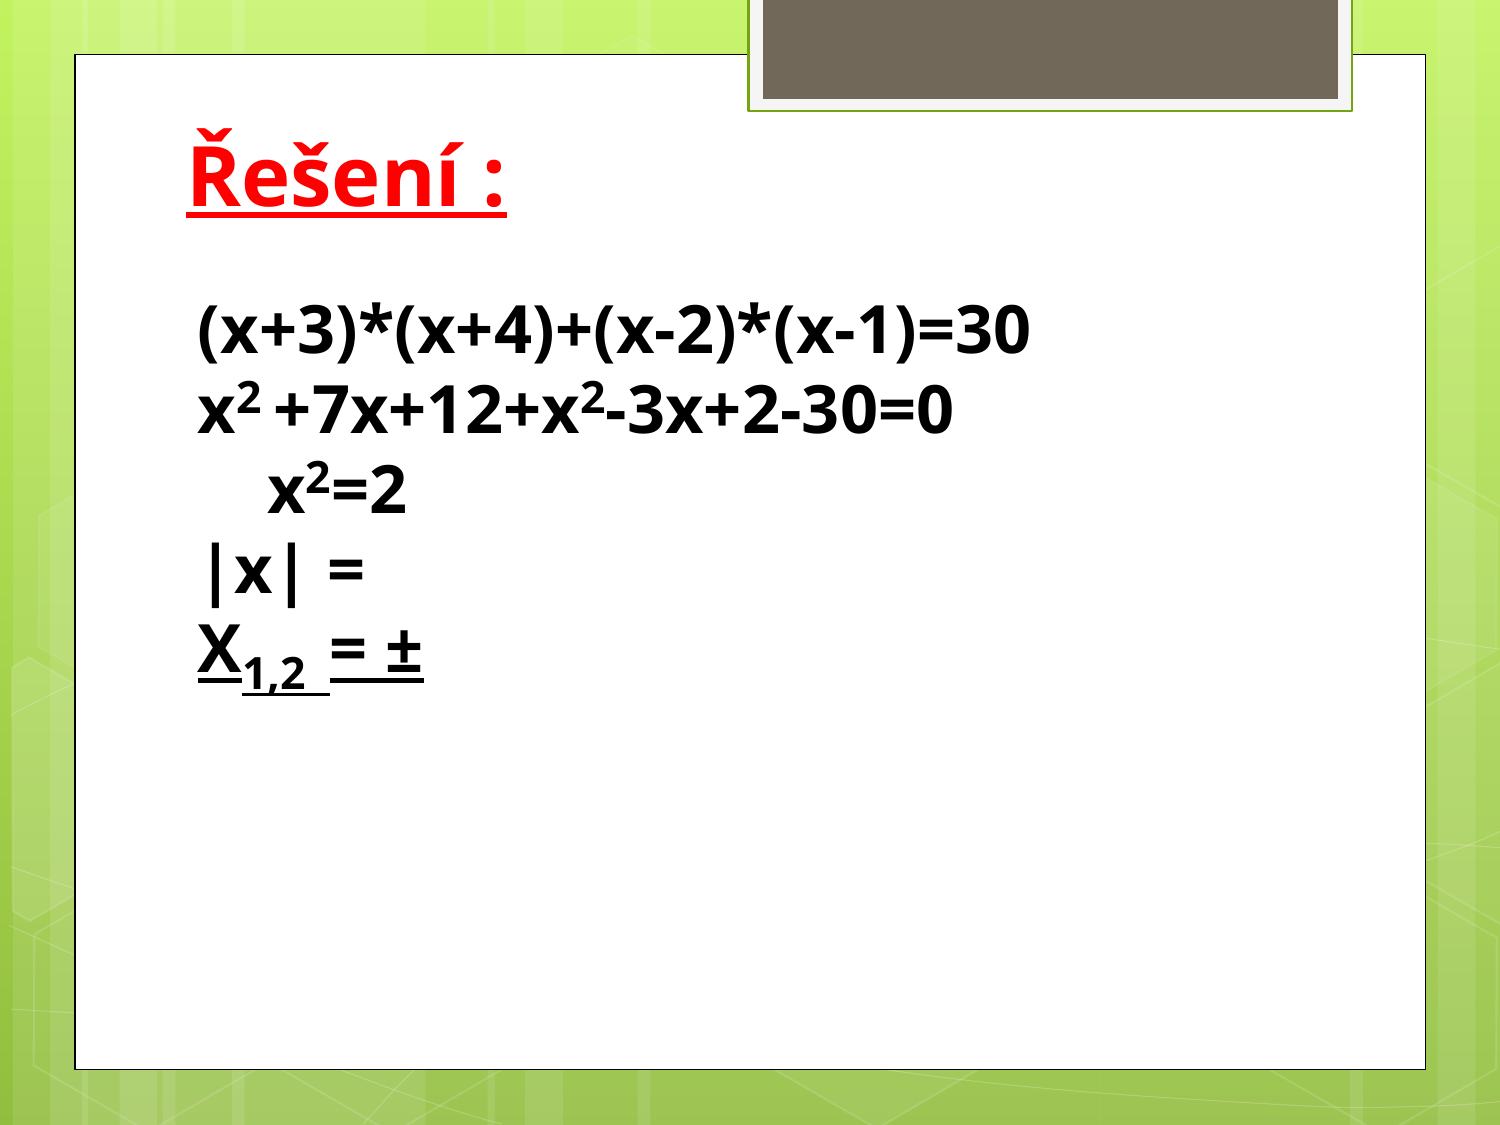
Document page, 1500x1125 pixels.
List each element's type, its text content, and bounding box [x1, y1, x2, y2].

text_box (x+3)*(x+4)+(x-2)*(x-1)=30 x2 +7x+12+x2-3x+2-30=0 x2=2 |x| = X1,2 = ± [183, 279, 1305, 706]
title Řešení : [171, 42, 1415, 231]
